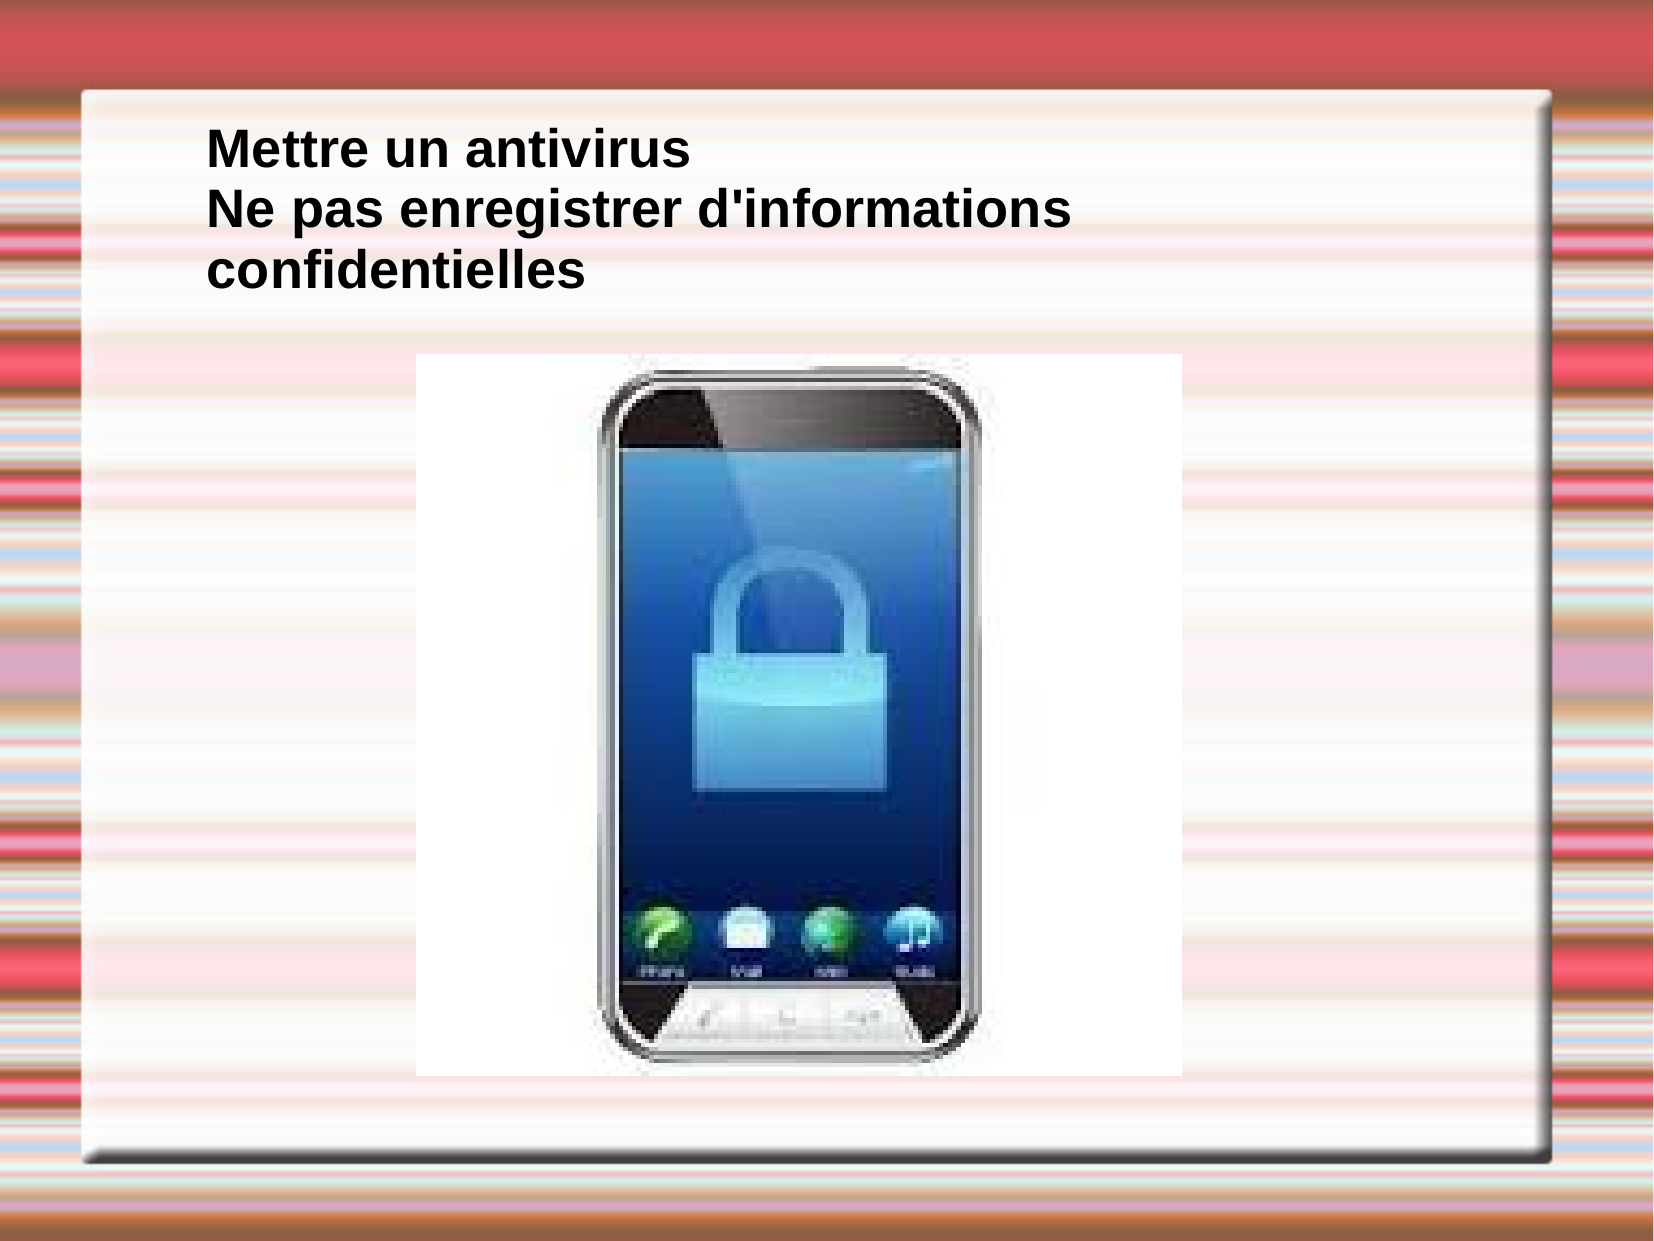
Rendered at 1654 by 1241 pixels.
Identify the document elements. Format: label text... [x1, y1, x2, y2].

picture [0, 0, 1654, 1241]
text_box Mettre un antivirus Ne pas enregistrer d'informations confidentielles [206, 118, 1447, 429]
